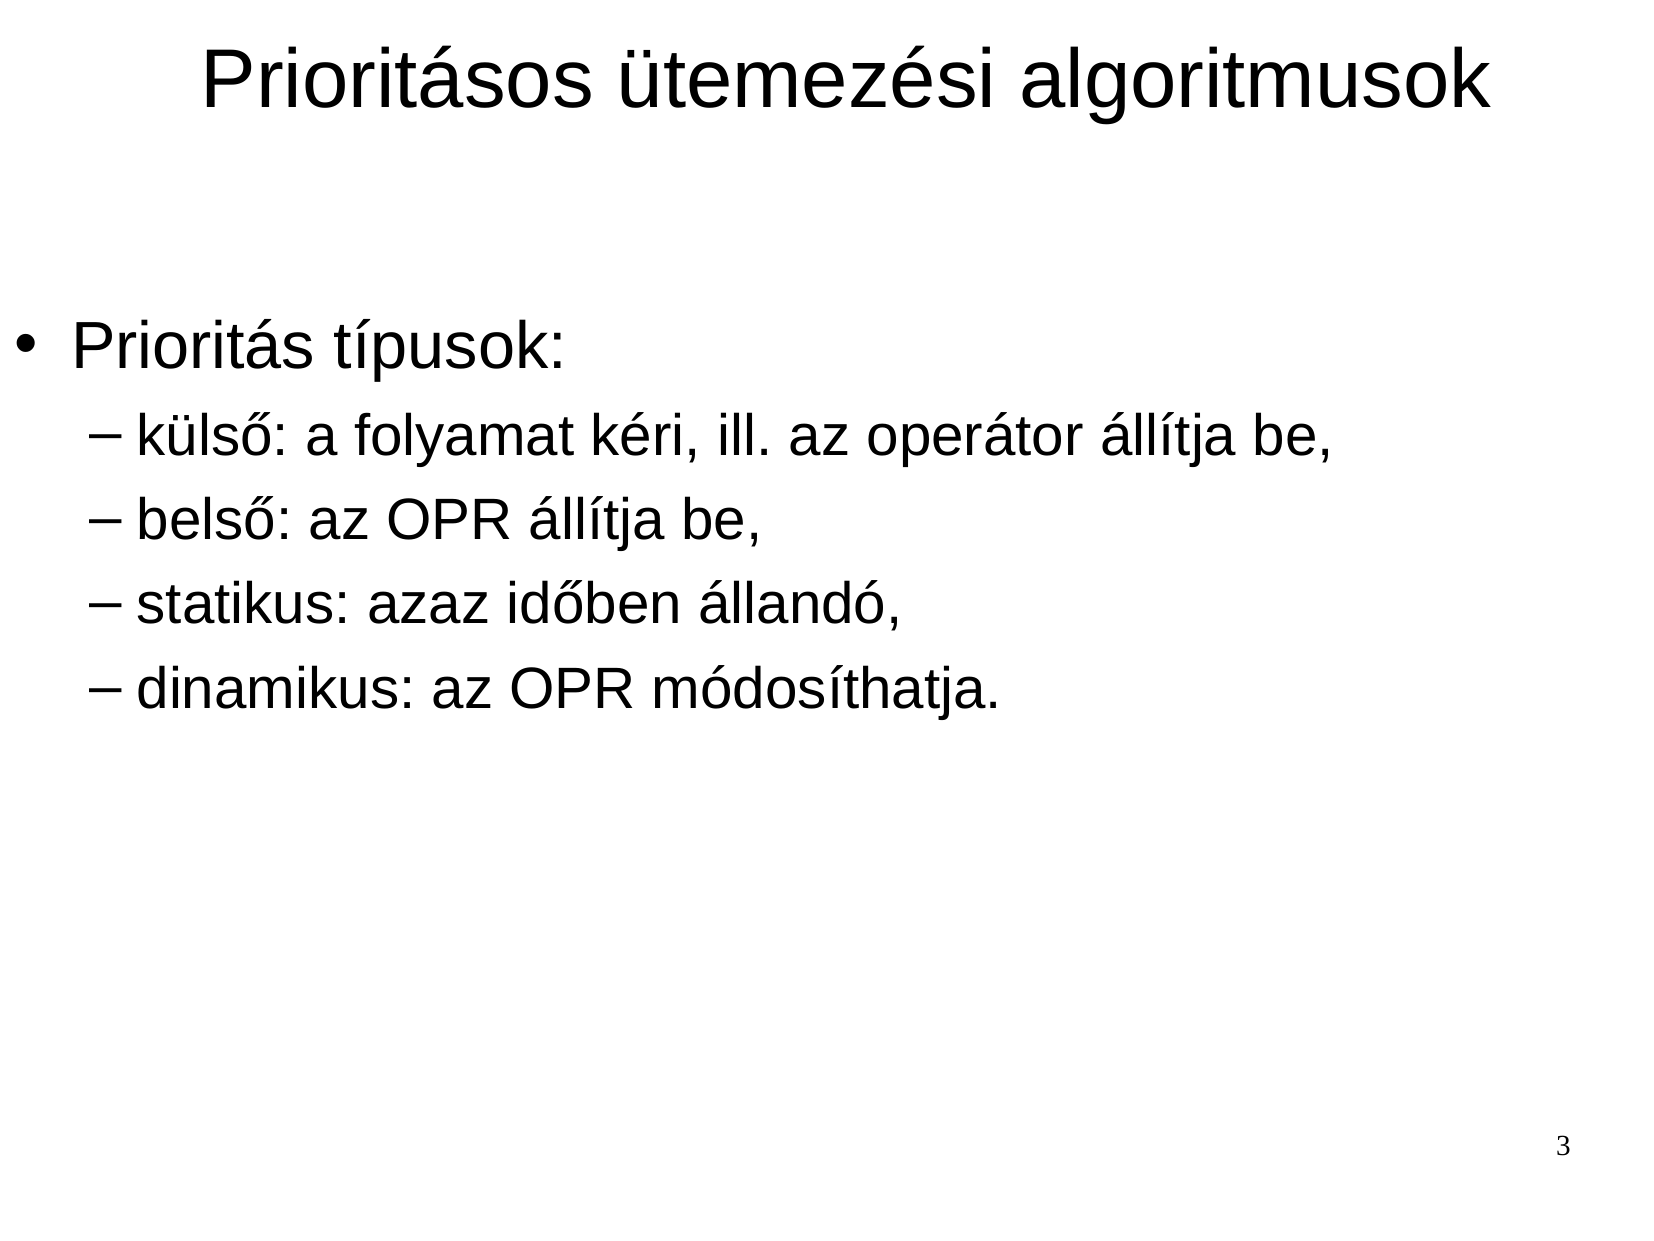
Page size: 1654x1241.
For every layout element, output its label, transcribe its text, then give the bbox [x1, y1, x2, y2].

title Prioritásos ütemezési algoritmusok [39, 0, 1654, 149]
list Prioritás típusok: külső: a folyamat kéri, ill. az operátor állítja be, belső: az OPR állítja be, statikus: azaz időben állandó, dinamikus: az OPR módosíthatja. [0, 294, 1654, 829]
